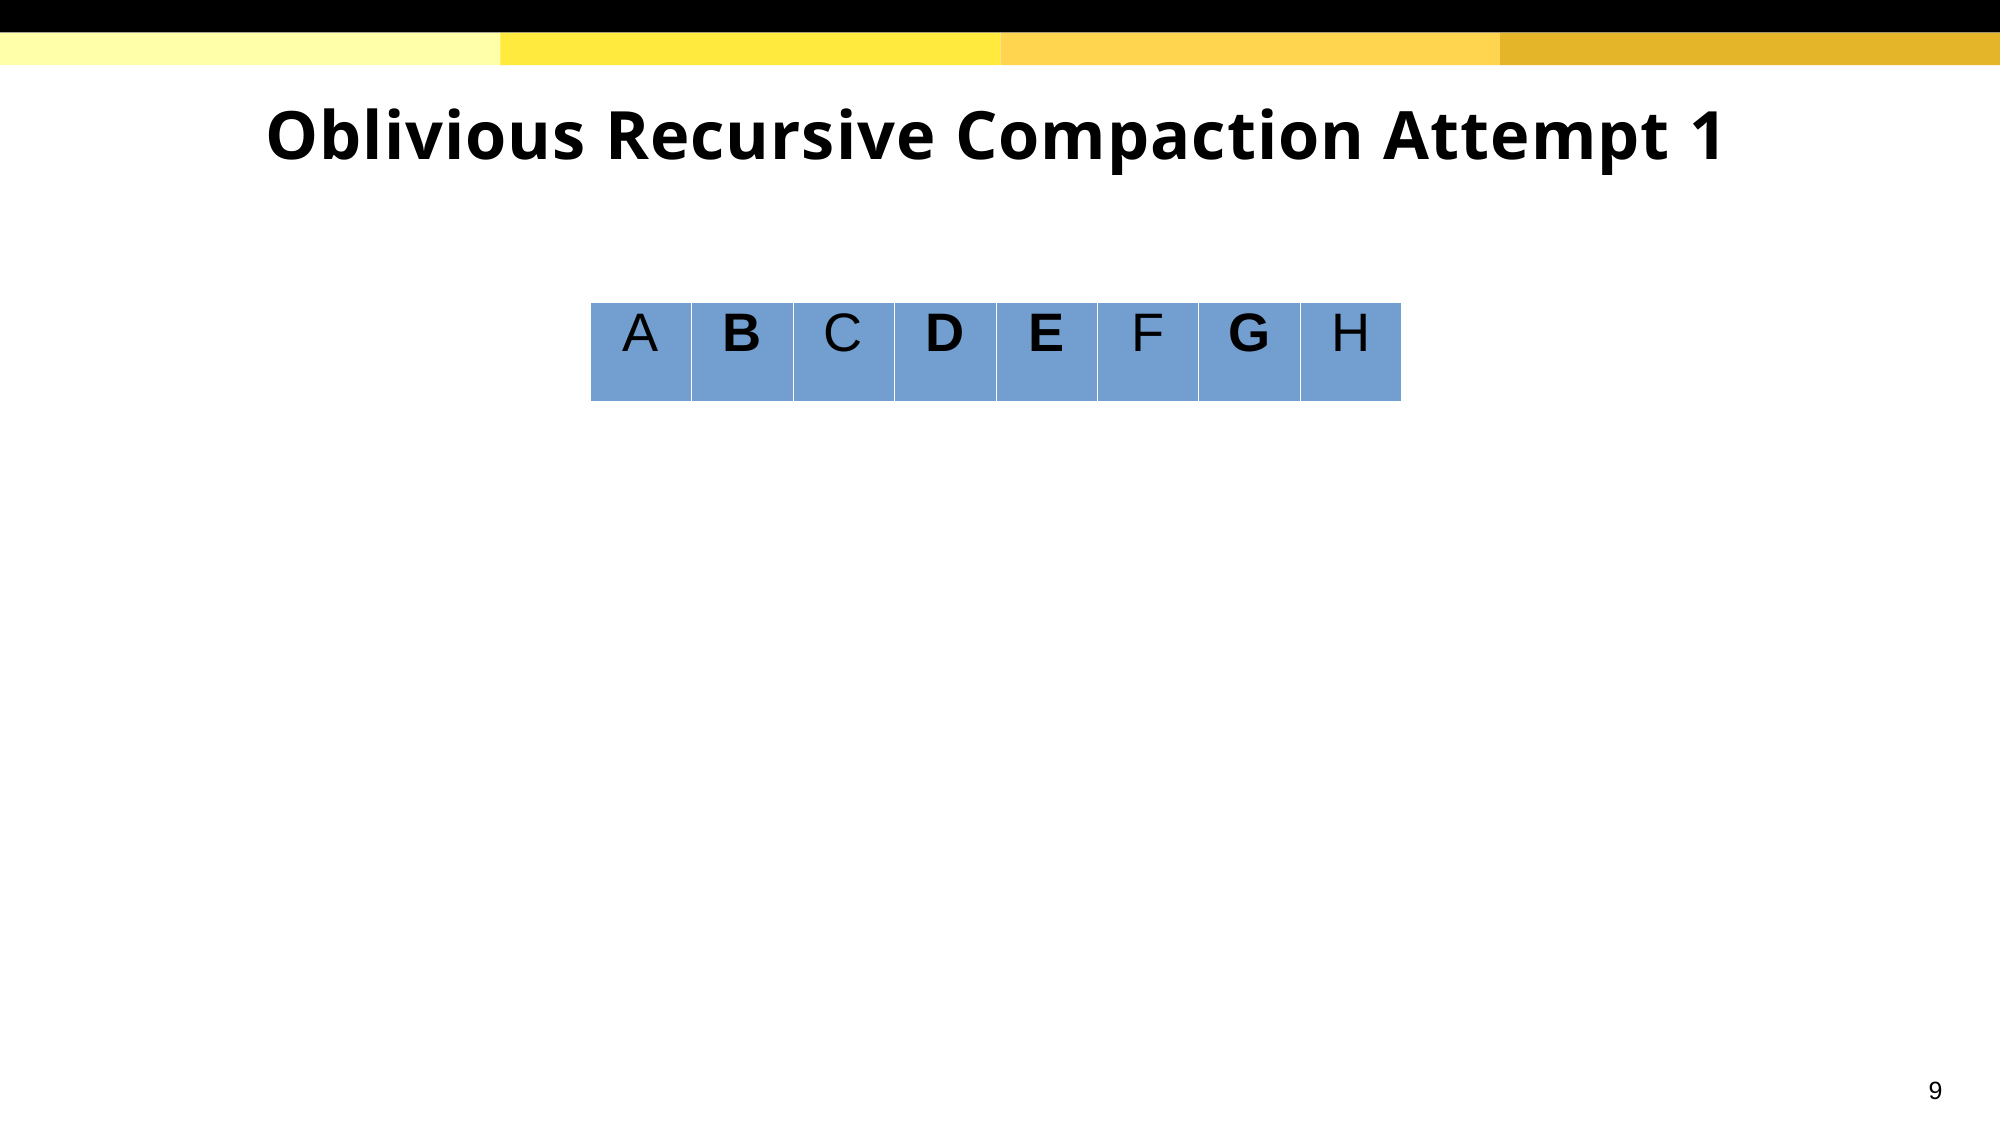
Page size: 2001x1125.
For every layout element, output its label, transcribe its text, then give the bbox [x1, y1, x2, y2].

table_header A [591, 303, 691, 401]
table_header H [1301, 303, 1401, 401]
title Oblivious Recursive Compaction Attempt 1 [48, 65, 1947, 213]
table_header D [895, 303, 996, 401]
table_header F [1098, 303, 1198, 401]
text_box 9 [1913, 1069, 1958, 1113]
table_header B [692, 303, 793, 401]
table_header C [794, 303, 894, 401]
table_header G [1199, 303, 1300, 401]
table_header E [997, 303, 1097, 401]
